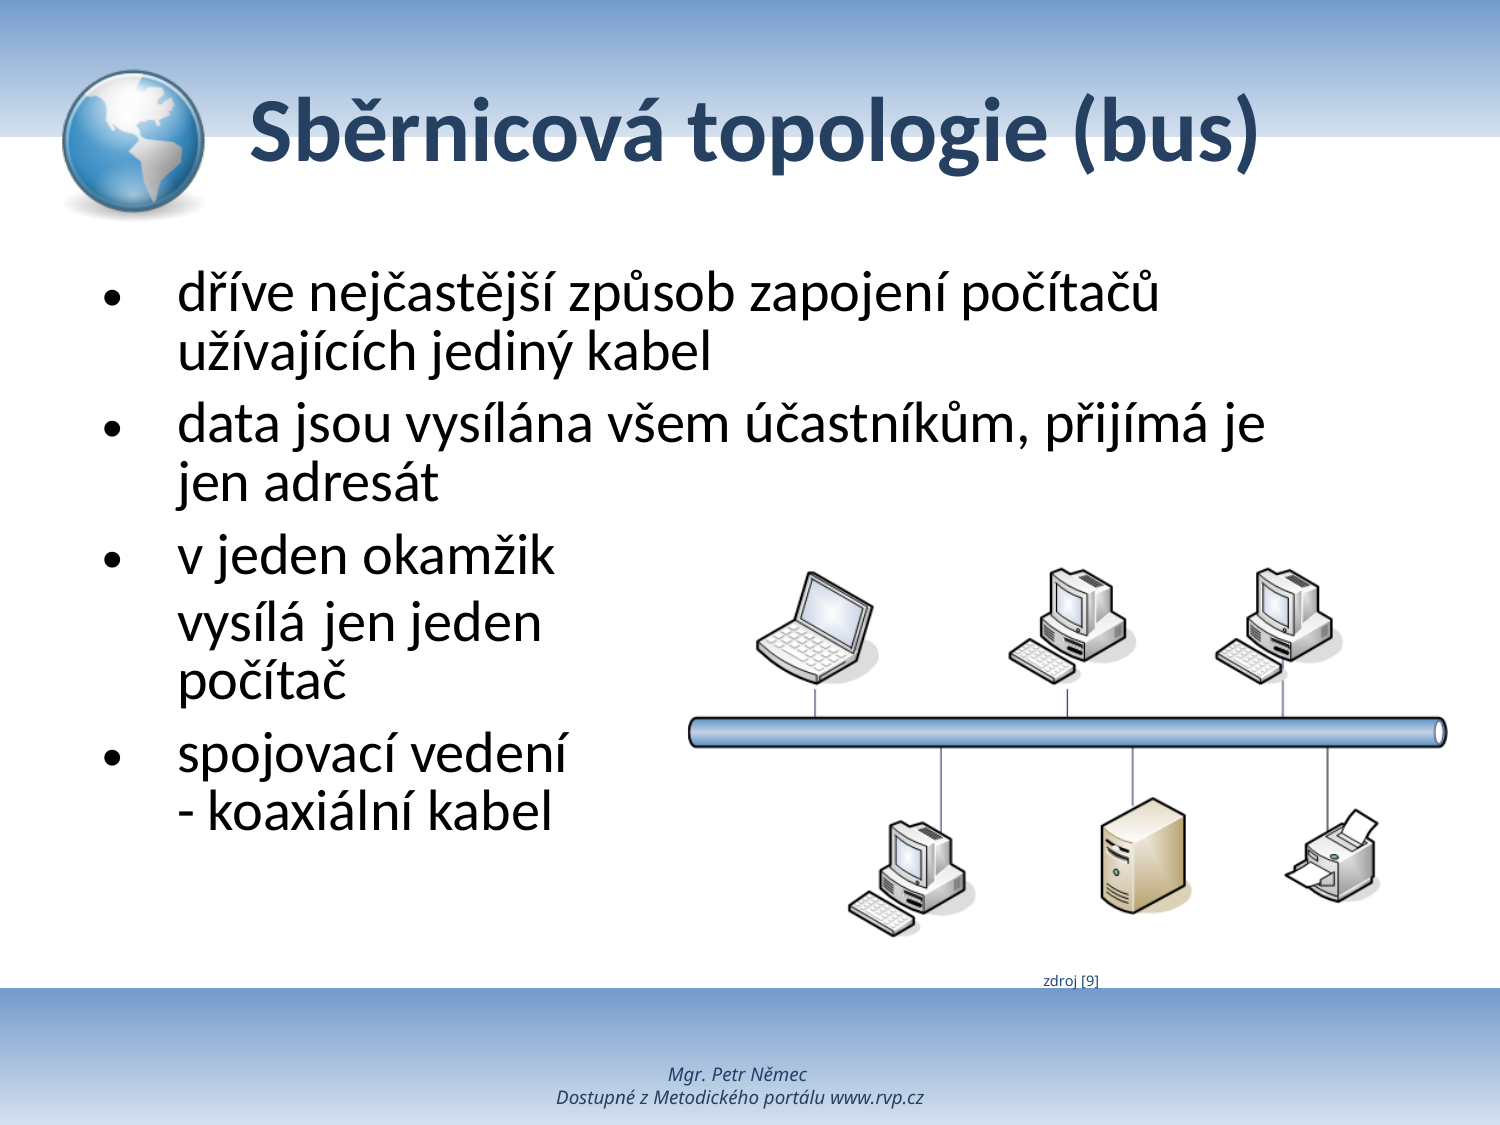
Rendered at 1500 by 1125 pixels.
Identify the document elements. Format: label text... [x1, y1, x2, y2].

text_box zdroj [9] [1028, 964, 1114, 998]
picture [56, 67, 211, 222]
list dříve nejčastější způsob zapojení počítačů užívajících jediný kabel data jsou vysílána všem účastníkům, přijímá je jen adresát v jeden okamžik vysílá jen jeden počítač spojovací vedení - koaxiální kabel [87, 260, 1425, 961]
picture [1425, 520, 1448, 938]
title Sběrnicová topologie (bus) [235, 45, 1474, 233]
